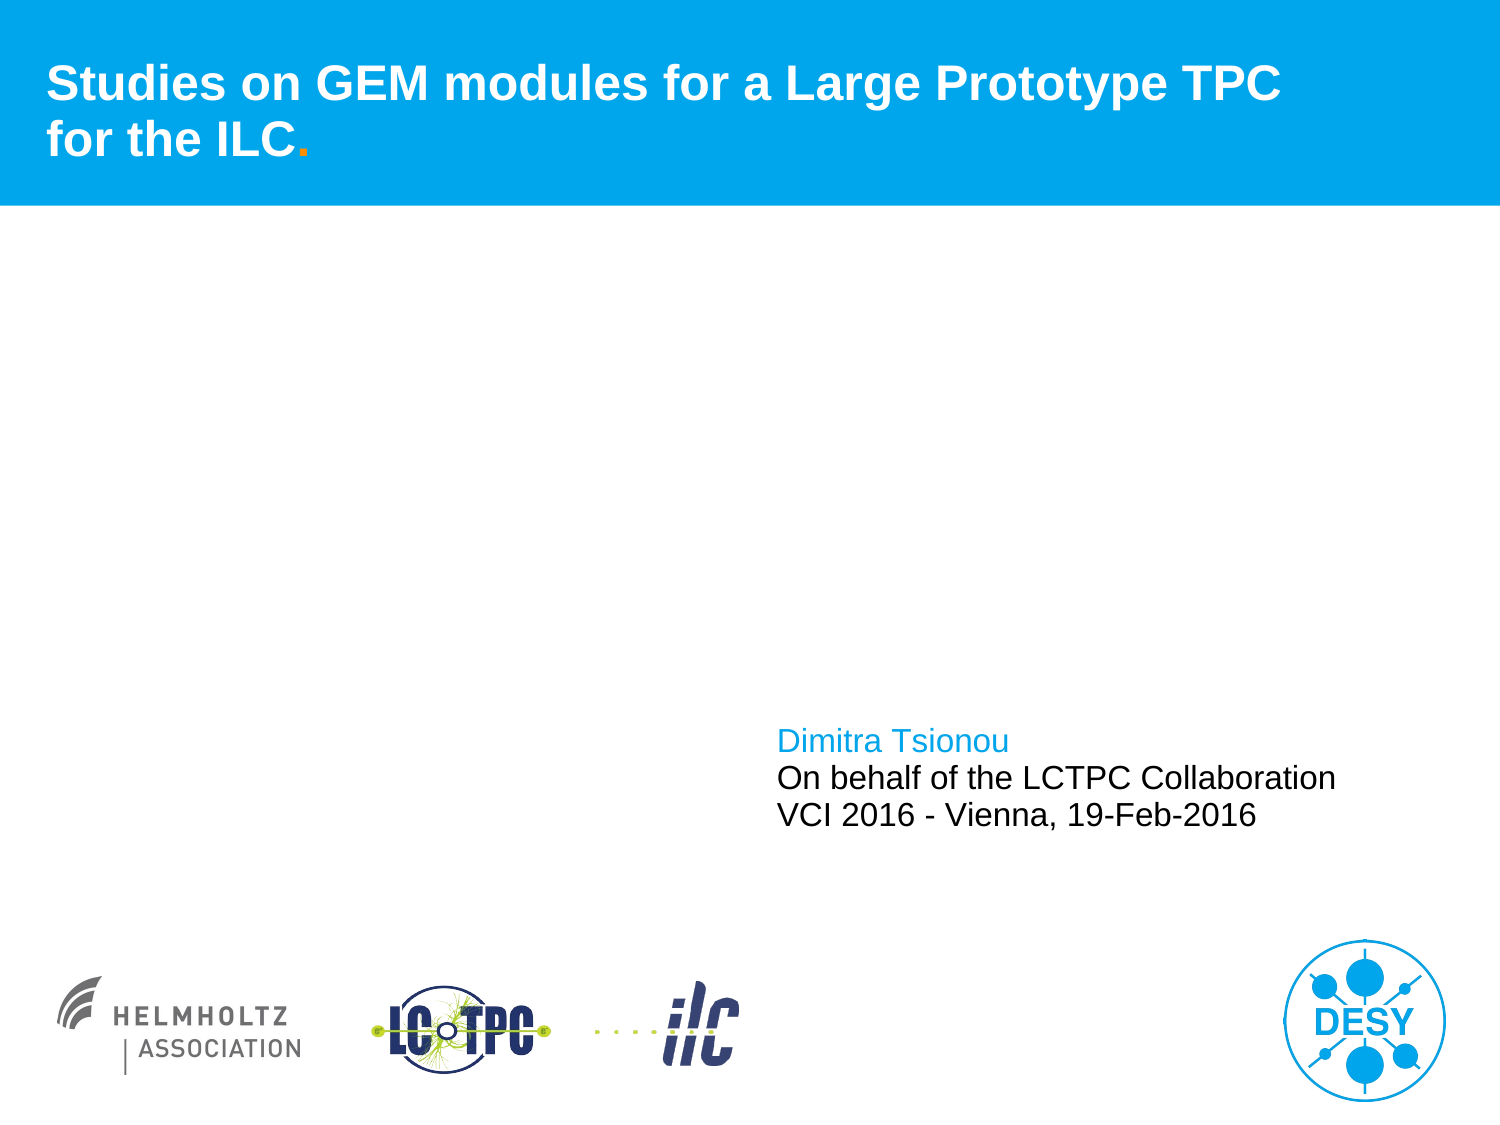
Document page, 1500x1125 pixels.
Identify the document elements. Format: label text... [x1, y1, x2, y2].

picture [366, 973, 554, 1089]
picture [1283, 939, 1360, 1015]
picture [57, 976, 300, 1075]
picture [595, 981, 739, 1066]
picture [1287, 943, 1443, 1099]
title Studies on GEM modules for a Large Prototype TPC for the ILC. [46, 7, 1444, 216]
picture [1283, 1027, 1351, 1102]
picture [1370, 939, 1446, 1007]
picture [1379, 1035, 1446, 1102]
text_box Dimitra Tsionou On behalf of the LCTPC Collaboration VCI 2016 - Vienna, 19-Feb-2016 [762, 714, 1446, 842]
